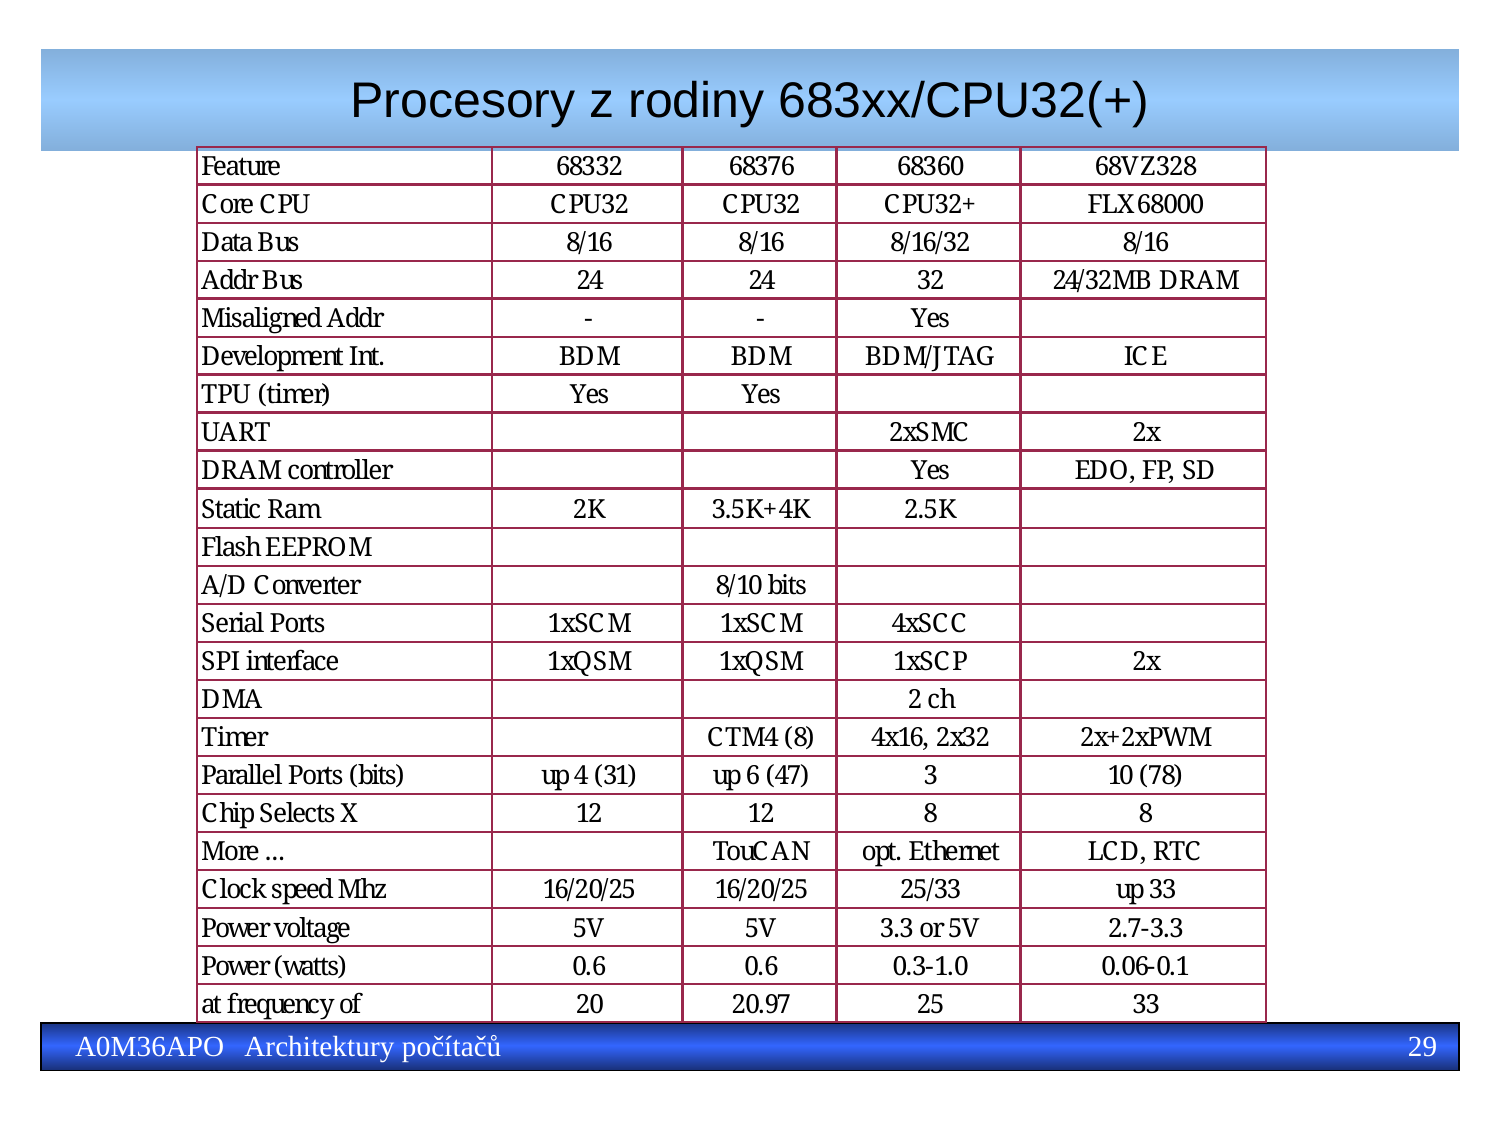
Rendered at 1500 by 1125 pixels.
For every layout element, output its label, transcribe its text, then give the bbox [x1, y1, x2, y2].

chart [81, 145, 1419, 1060]
title Procesory z rodiny 683xx/CPU32(+) [41, 49, 1459, 151]
